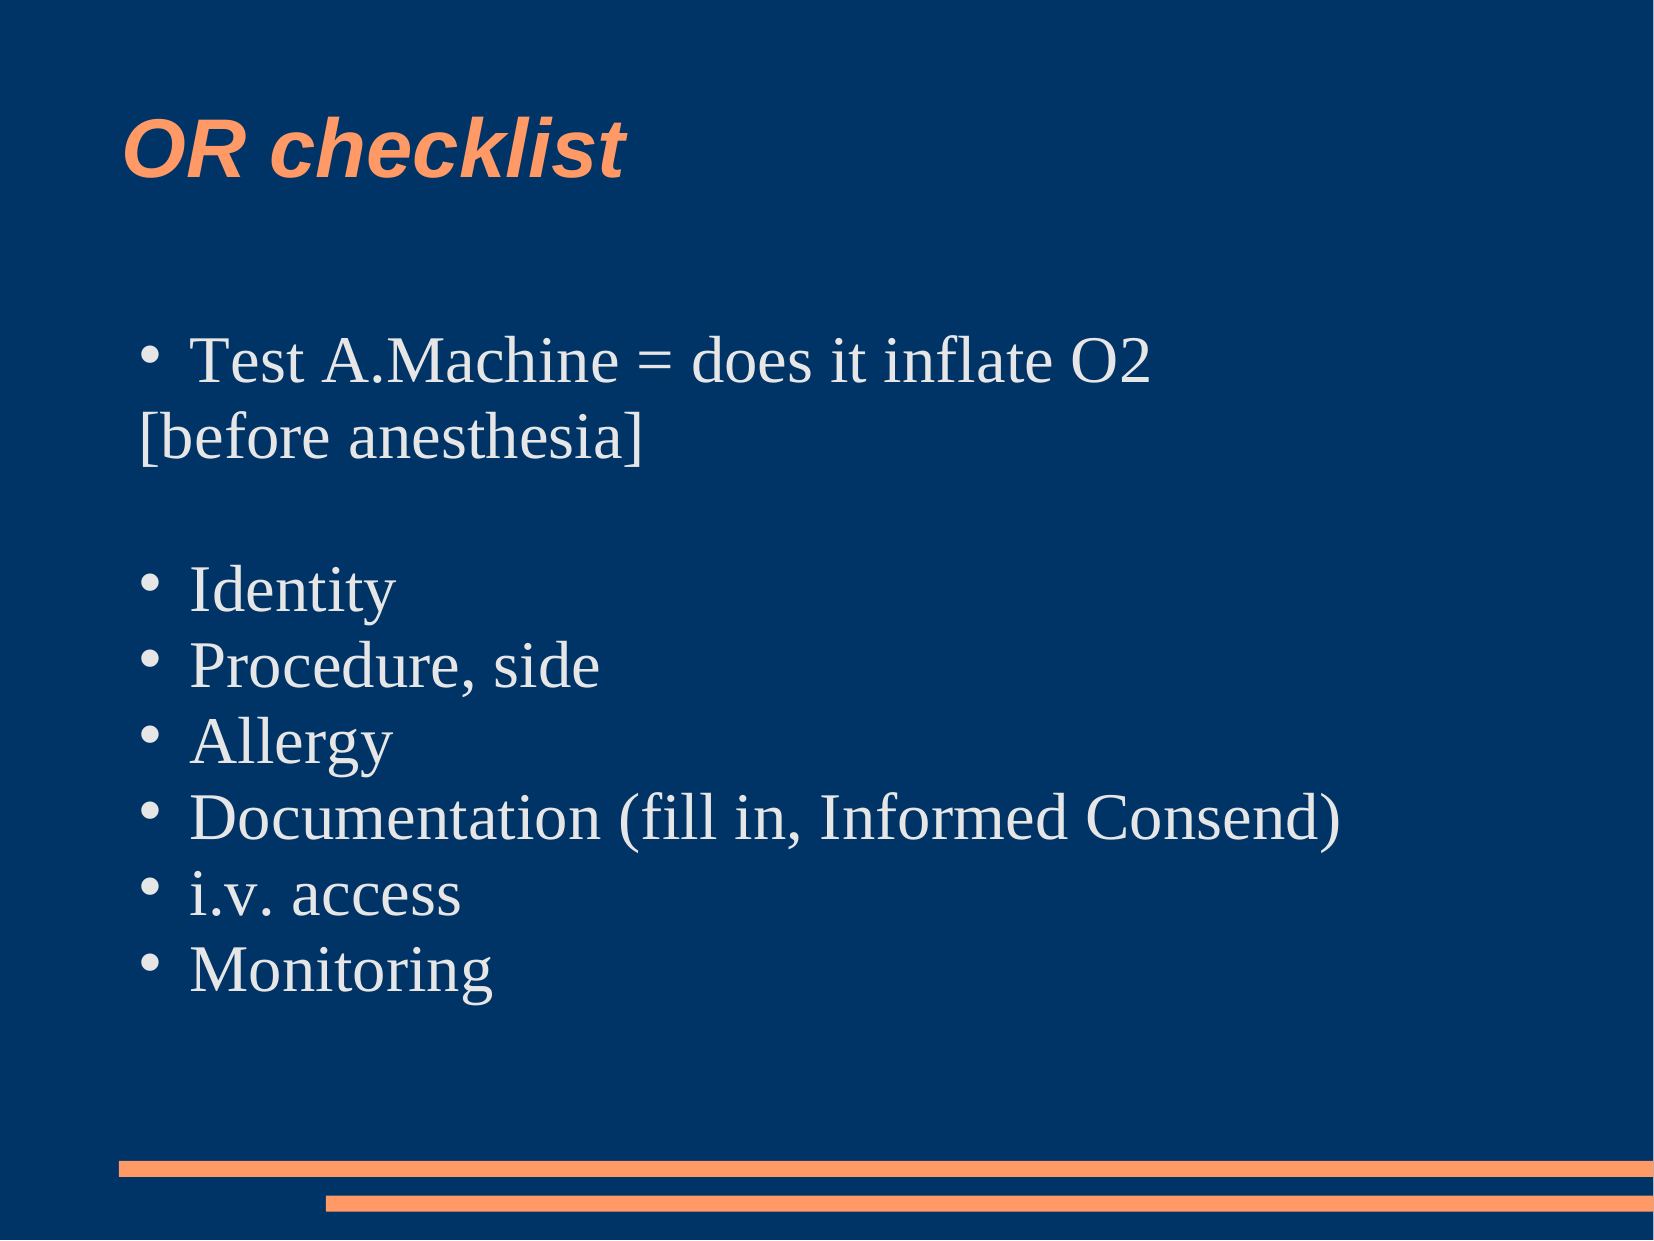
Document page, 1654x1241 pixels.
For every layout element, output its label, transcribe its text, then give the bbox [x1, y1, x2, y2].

title OR checklist [121, 46, 1534, 254]
list Test A.Machine = does it inflate O2 [before anesthesia] Identity Procedure, side Allergy Documentation (fill in, Informed Consend) i.v. access Monitoring [121, 322, 1561, 1133]
